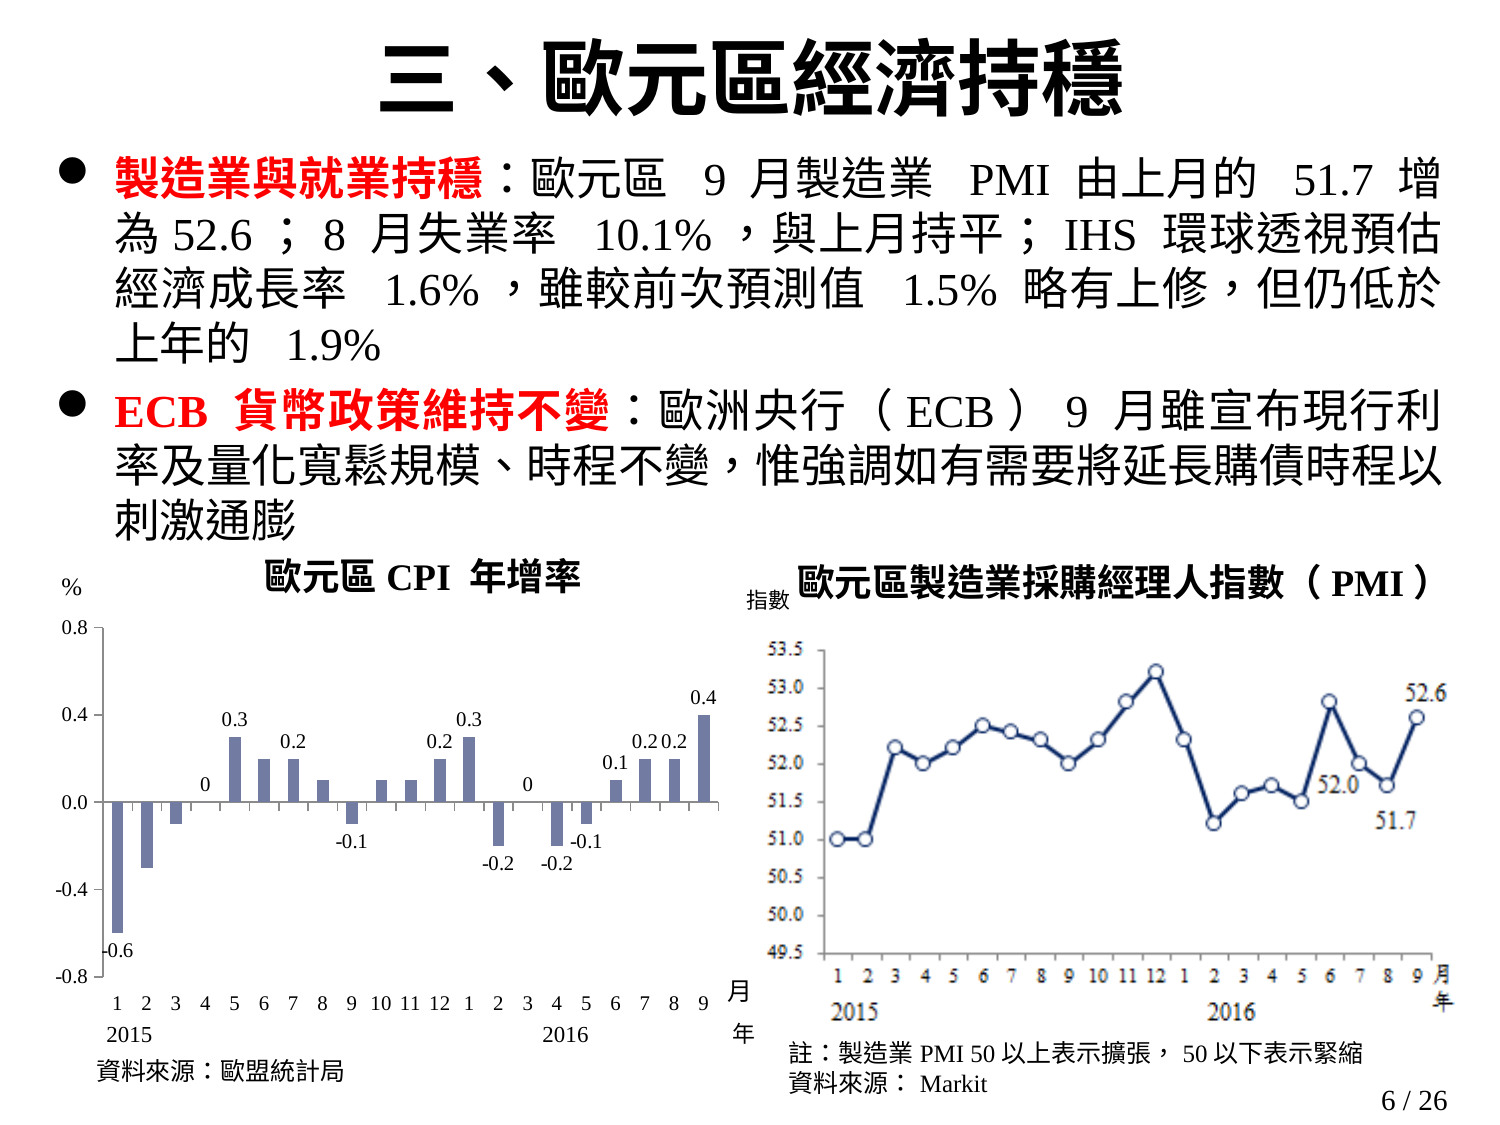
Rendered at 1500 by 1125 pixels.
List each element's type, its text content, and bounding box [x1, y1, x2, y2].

text_box % [46, 563, 98, 607]
chart [41, 607, 733, 1024]
text_box 三、歐元區經濟持穩 [0, 19, 1500, 150]
text_box 資料來源：歐盟統計局 [81, 1047, 774, 1093]
picture [764, 632, 1465, 1031]
text_box 月 [734, 988, 746, 992]
text_box 歐元區CPI 年增率 [98, 545, 748, 606]
text_box 指數 [732, 579, 823, 621]
text_box 月 [734, 982, 746, 986]
text_box 2015 2016 年 [45, 1011, 774, 1055]
text_box 歐元區製造業採購經理人指數（PMI） [767, 551, 1481, 612]
text_box 製造業與就業持穩：歐元區 9 月製造業 PMI 由上月的 51.7 增為52.6；8 月失業率 10.1%，與上月持平；IHS 環球透視預估經濟成長率 1.6%，雖較前次預測值 1.5% 略有上修，但仍低於上年的 1.9% ECB 貨幣政策維持不變：歐洲央行（ECB）9 月雖宣布現行利率及量化寬鬆規模、時程不變，惟強調如有需要將延長購債時程以刺激通膨 [23, 128, 1464, 531]
text_box 月 [733, 968, 753, 1014]
text_box 註：製造業PMI 50以上表示擴張，50以下表示緊縮 資料來源：Markit [774, 1030, 1500, 1106]
